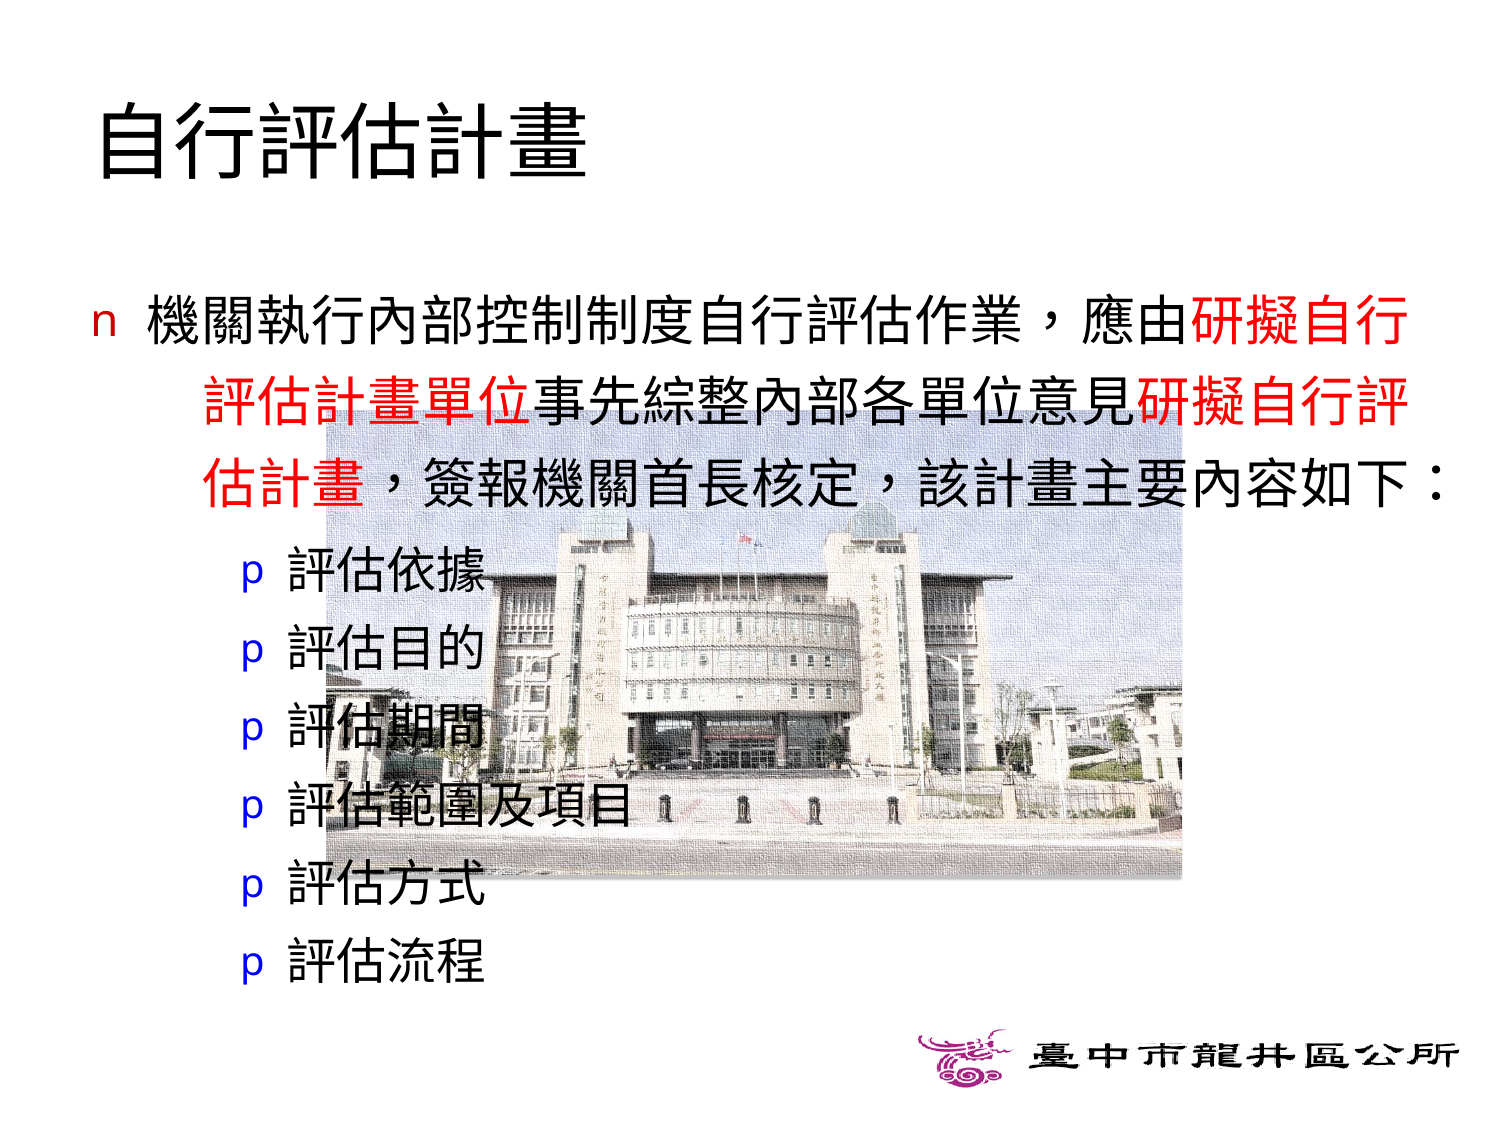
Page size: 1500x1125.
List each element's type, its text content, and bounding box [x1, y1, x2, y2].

list 機關執行內部控制制度自行評估作業，應由研擬自行評估計畫單位事先綜整內部各單位意見研擬自行評估計畫，簽報機關首長核定，該計畫主要內容如下： 評估依據 評估目的 評估期間 評估範圍及項目 評估方式 評估流程 [75, 262, 1426, 1005]
title 自行評估計畫 [75, 45, 1426, 233]
